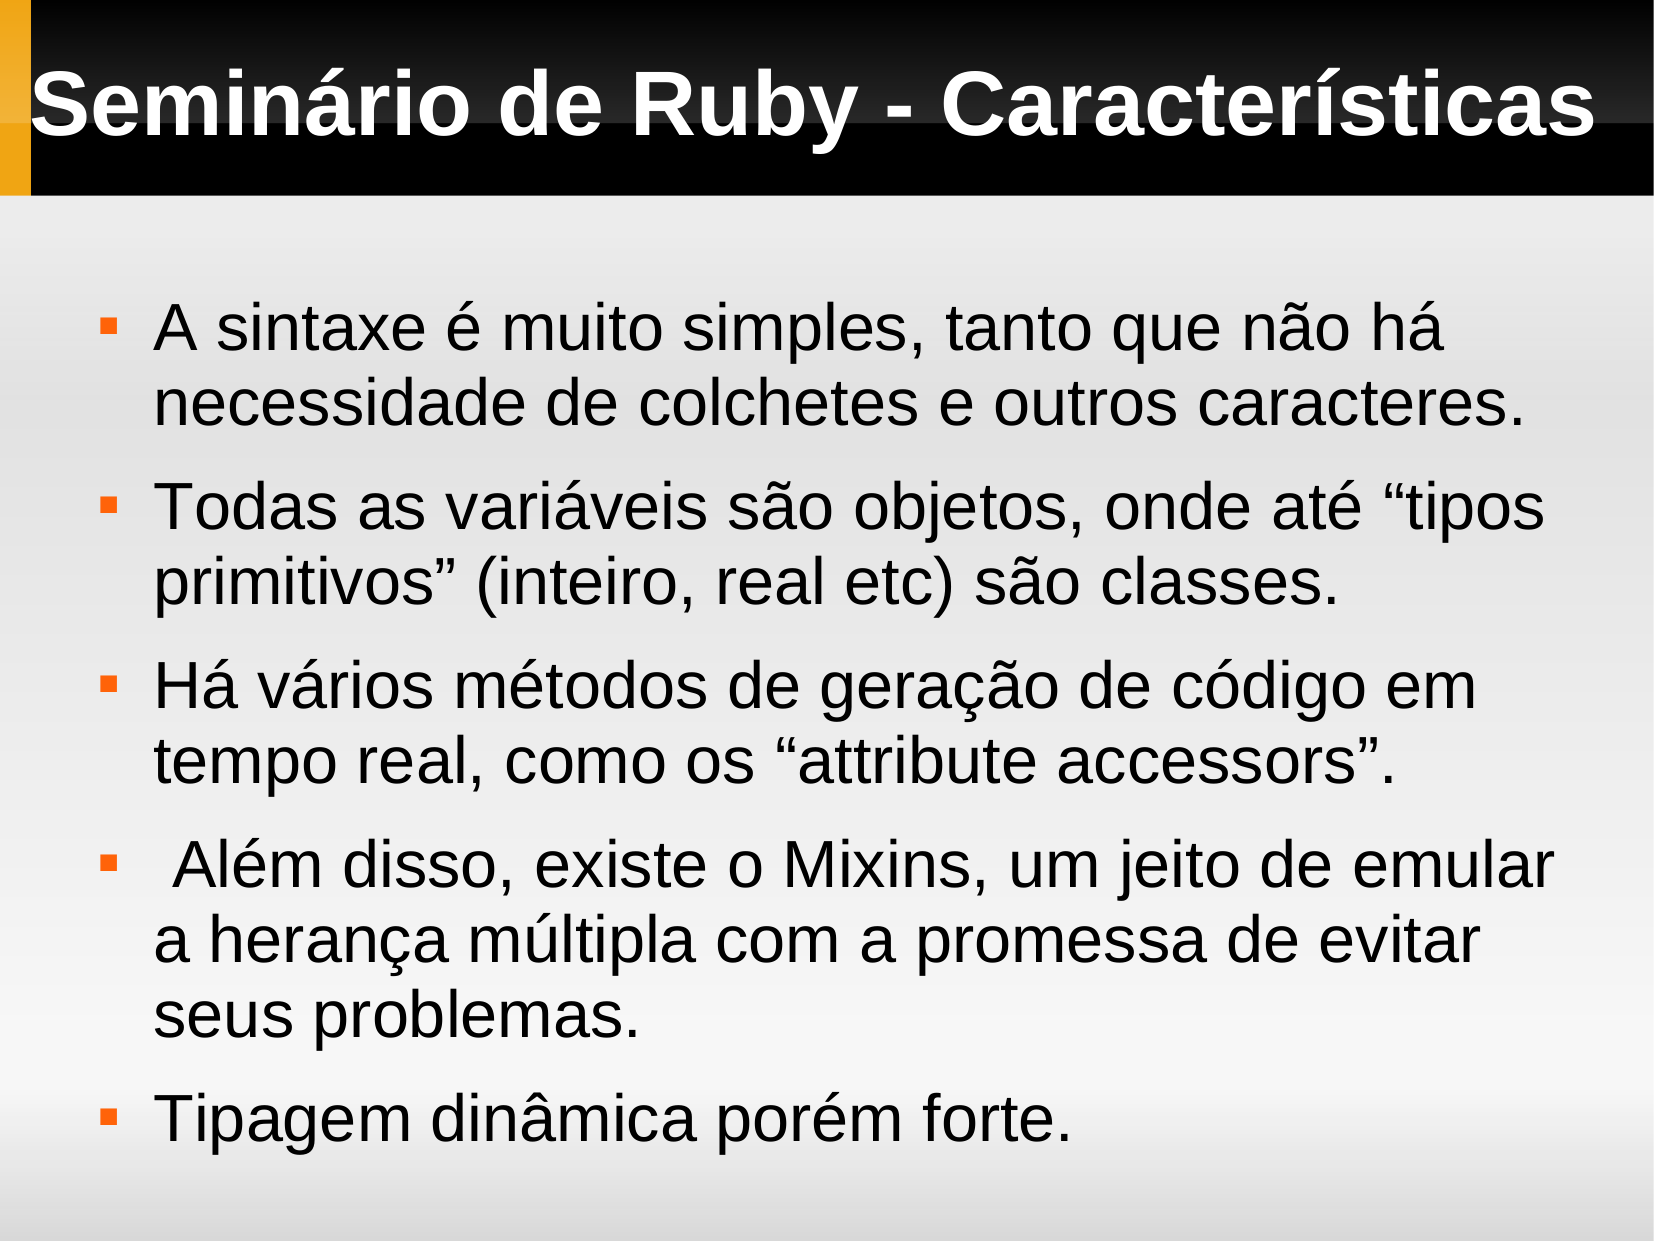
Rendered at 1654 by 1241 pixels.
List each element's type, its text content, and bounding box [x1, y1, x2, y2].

picture [0, 0, 1654, 1241]
title Seminário de Ruby - Características [29, 7, 1625, 200]
list A sintaxe é muito simples, tanto que não há necessidade de colchetes e outros caracteres. Todas as variáveis são objetos, onde até “tipos primitivos” (inteiro, real etc) são classes. Há vários métodos de geração de código em tempo real, como os “attribute accessors”. Além disso, existe o Mixins, um jeito de emular a herança múltipla com a promessa de evitar seus problemas. Tipagem dinâmica porém forte. [82, 290, 1571, 1157]
